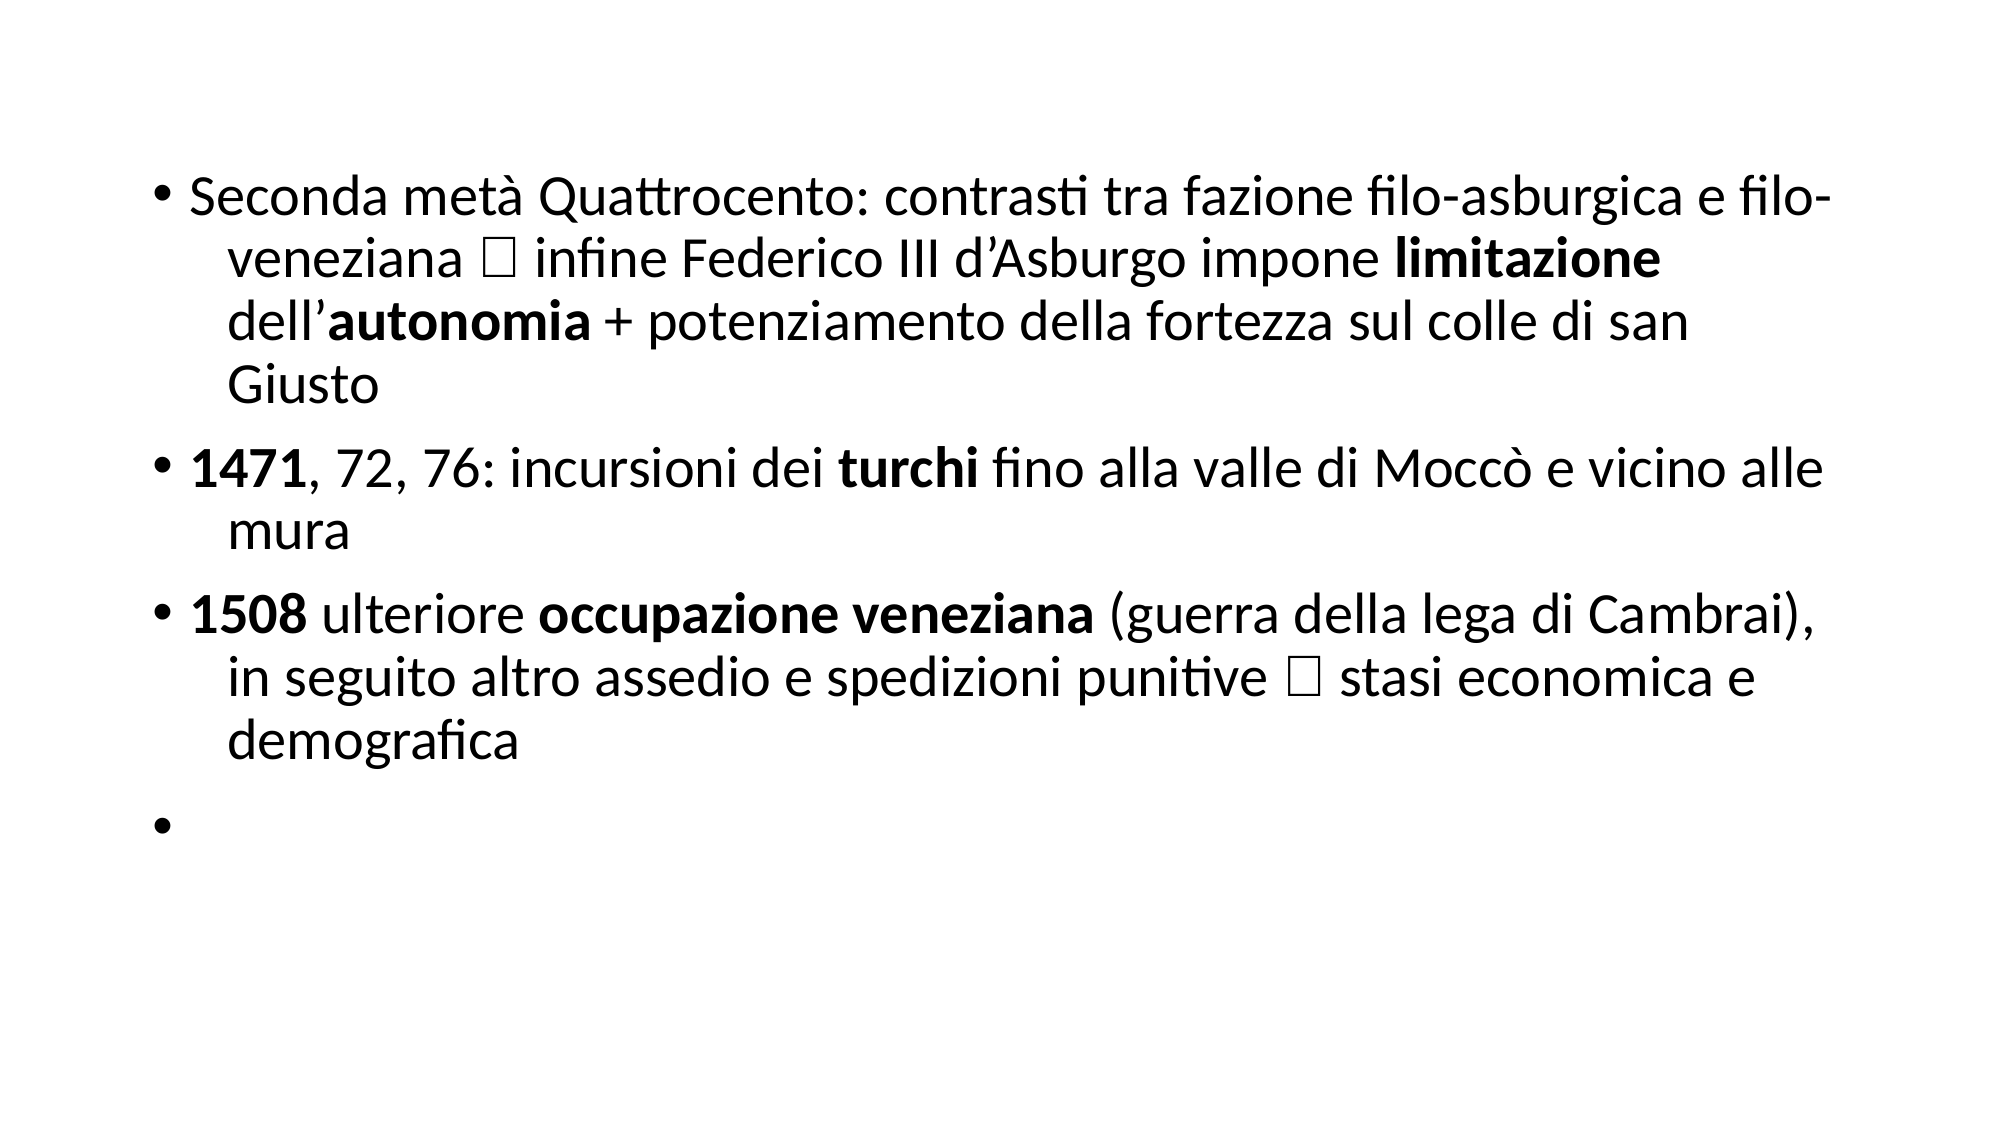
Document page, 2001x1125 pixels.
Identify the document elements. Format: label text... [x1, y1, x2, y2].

list Seconda metà Quattrocento: contrasti tra fazione filo-asburgica e filo-veneziana  infine Federico III d’Asburgo impone limitazione dell’autonomia + potenziamento della fortezza sul colle di san Giusto 1471, 72, 76: incursioni dei turchi fino alla valle di Moccò e vicino alle mura 1508 ulteriore occupazione veneziana (guerra della lega di Cambrai), in seguito altro assedio e spedizioni punitive  stasi economica e demografica [137, 157, 1863, 1014]
